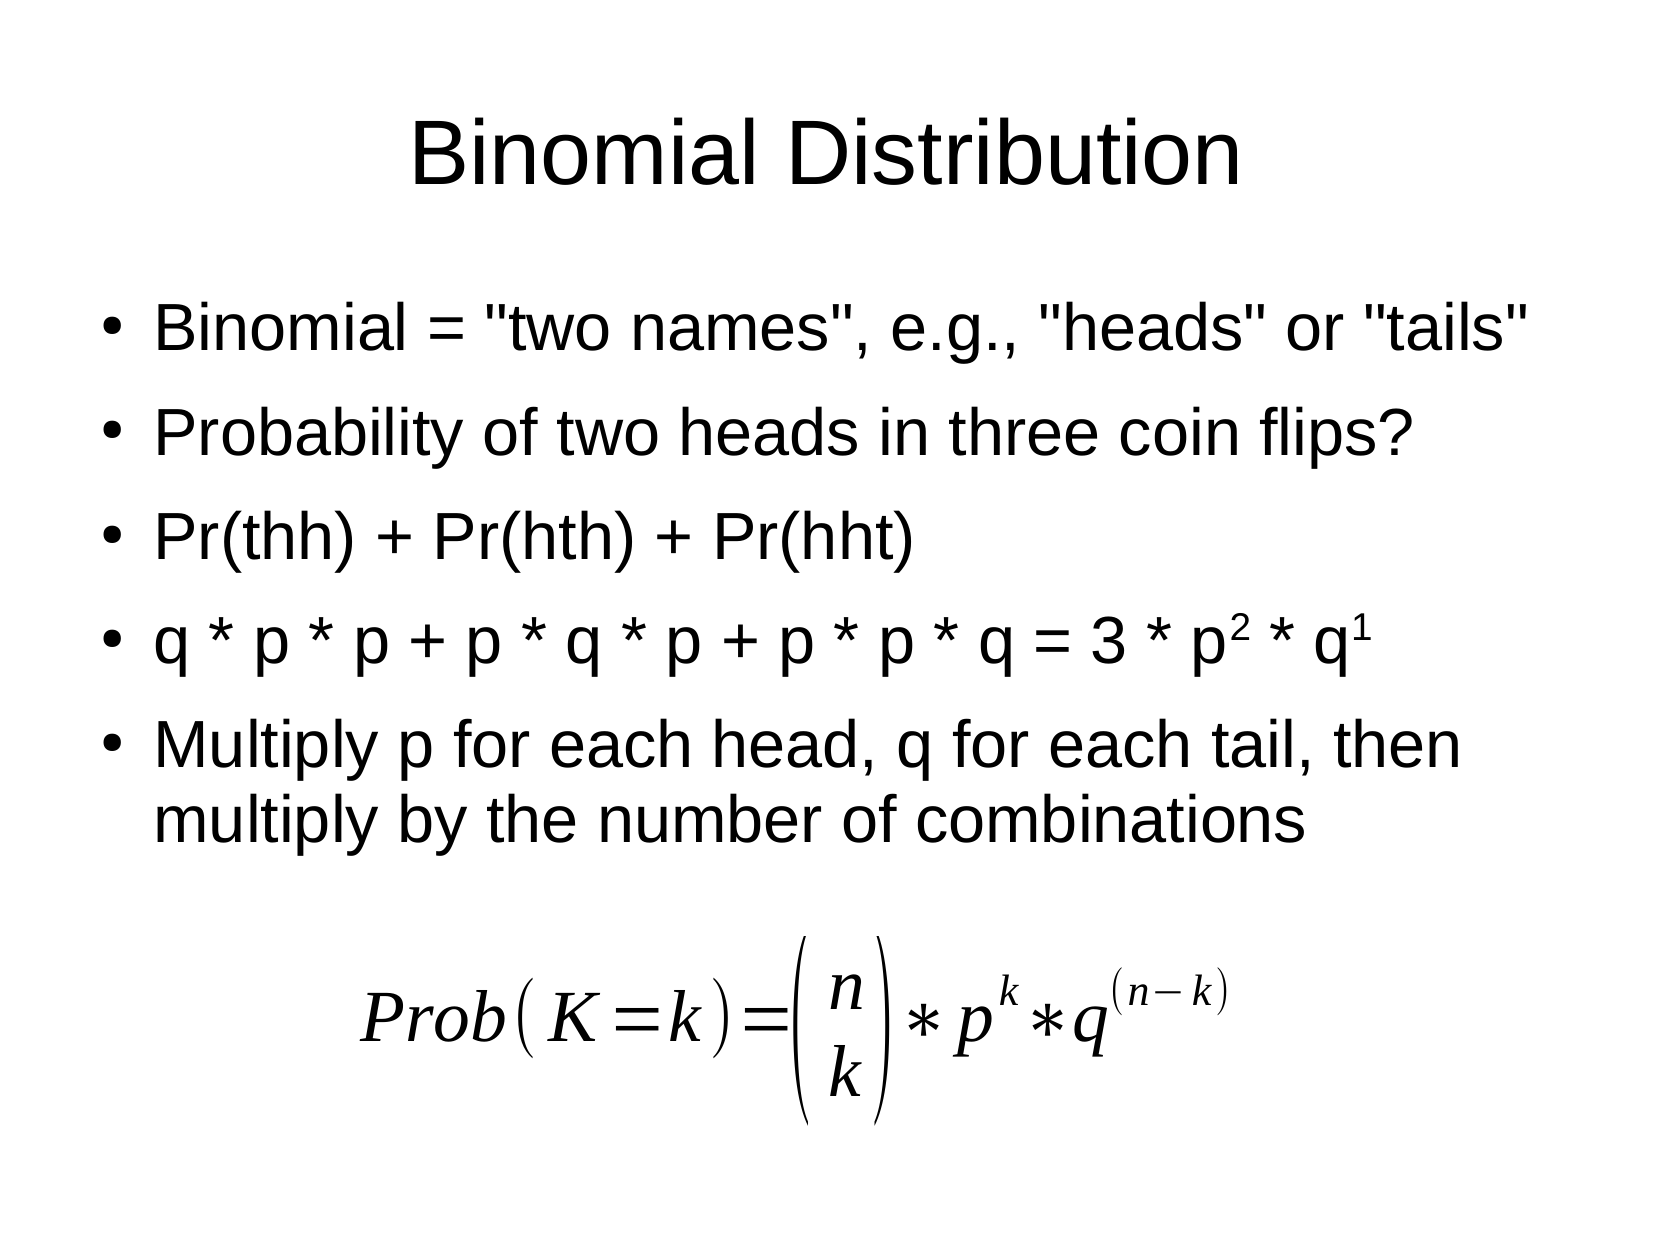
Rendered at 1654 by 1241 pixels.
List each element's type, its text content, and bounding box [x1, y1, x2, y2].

list Binomial = "two names", e.g., "heads" or "tails" Probability of two heads in three coin flips? Pr(thh) + Pr(hth) + Pr(hht) q * p * p + p * q * p + p * p * q = 3 * p2 * q1 Multiply p for each head, q for each tail, then multiply by the number of combinations [82, 290, 1571, 1109]
chart [337, 936, 1248, 1126]
title Binomial Distribution [82, 49, 1571, 257]
